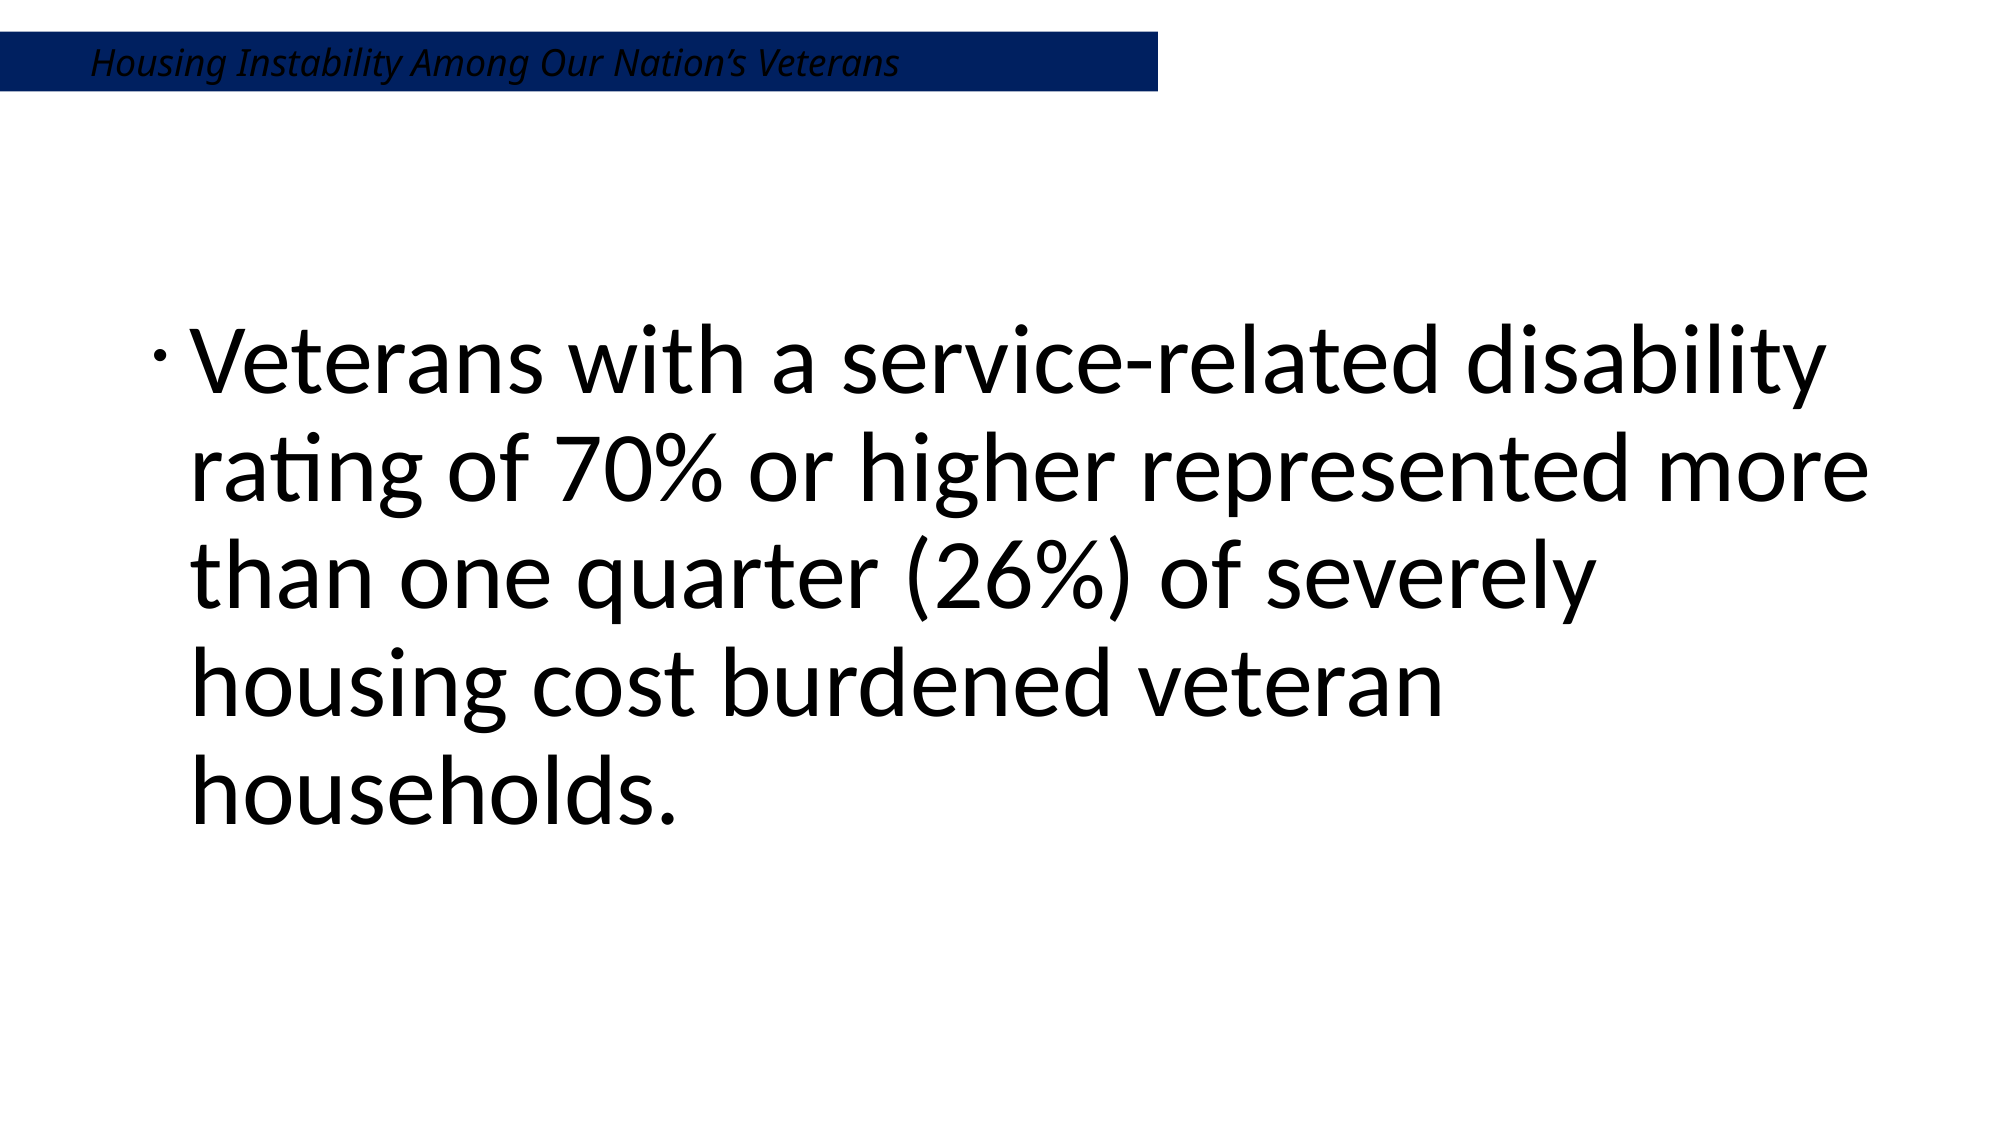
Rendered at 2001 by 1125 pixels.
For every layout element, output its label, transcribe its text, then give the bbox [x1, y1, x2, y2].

list Veterans with a service-related disability rating of 70% or higher represented more than one quarter (26%) of severely housing cost burdened veteran households. [137, 299, 1893, 898]
text_box Housing Instability Among Our Nation’s Veterans [0, 31, 1158, 92]
